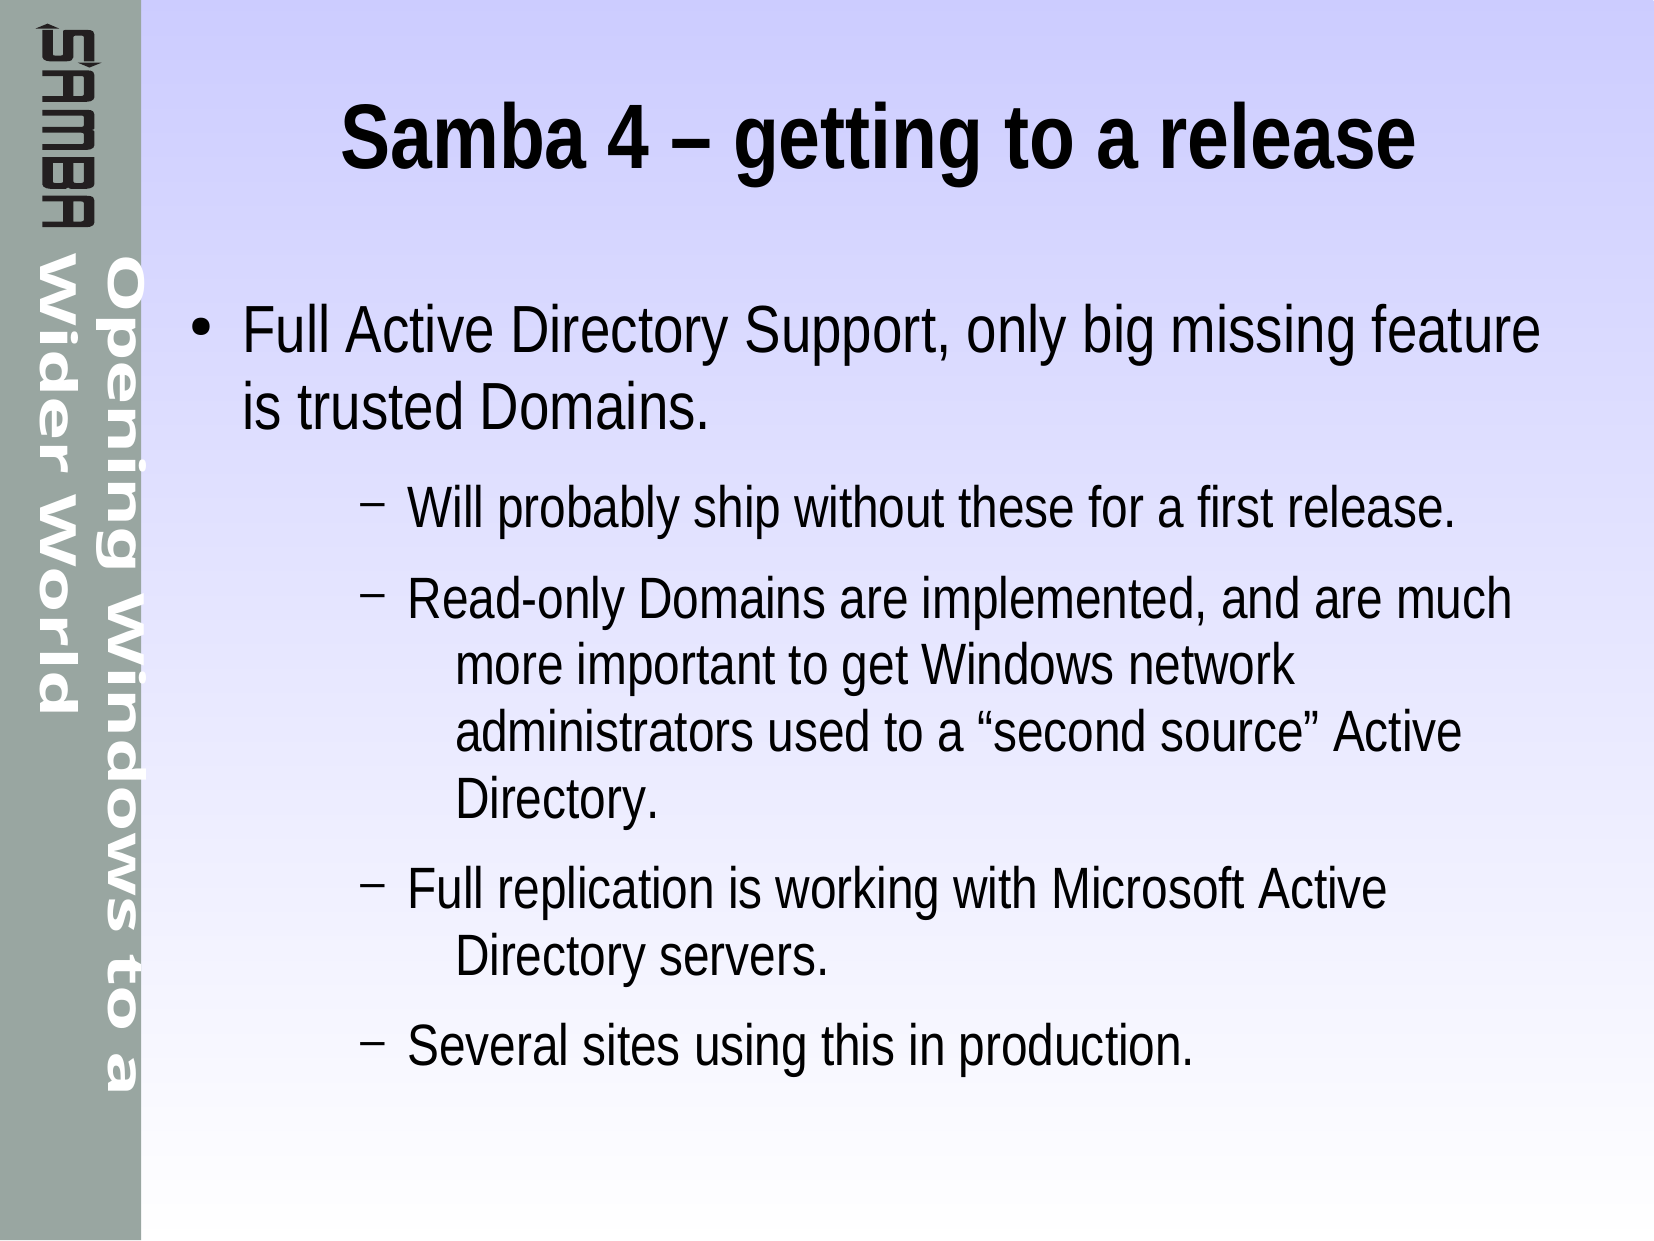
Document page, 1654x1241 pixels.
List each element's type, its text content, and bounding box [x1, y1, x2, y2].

title Samba 4 – getting to a release [173, 28, 1586, 243]
list Full Active Directory Support, only big missing feature is trusted Domains. Will probably ship without these for a first release. Read-only Domains are implemented, and are much more important to get Windows network administrators used to a “second source” Active Directory. Full replication is working with Microsoft Active Directory servers. Several sites using this in production. [171, 290, 1584, 1199]
